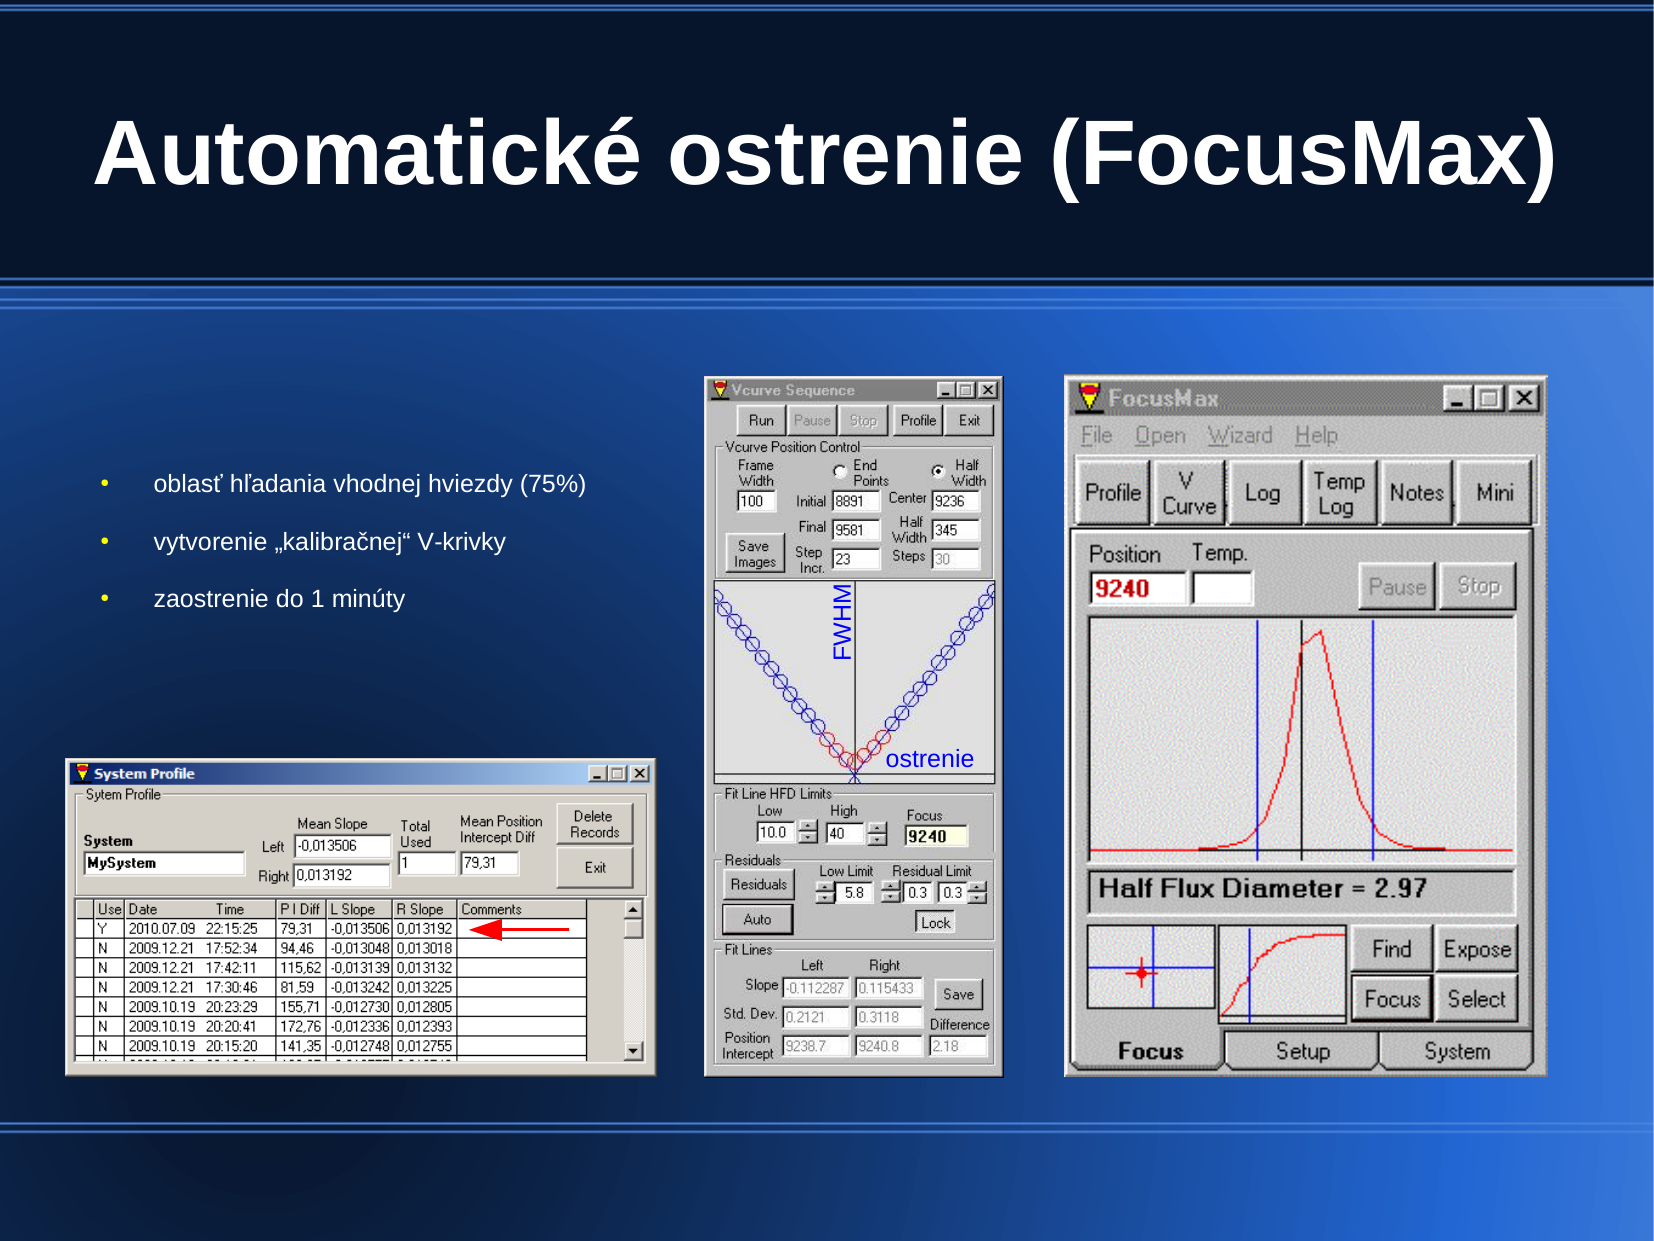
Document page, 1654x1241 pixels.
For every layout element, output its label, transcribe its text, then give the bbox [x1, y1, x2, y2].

title Automatické ostrenie (FocusMax) [82, 49, 1571, 257]
list oblasť hľadania vhodnej hviezdy (75%) vytvorenie „kalibračnej“ V-krivky zaostrenie do 1 minúty [82, 355, 809, 1043]
text_box FWHM [820, 567, 864, 677]
picture [0, 0, 1654, 1241]
text_box ostrenie [870, 737, 990, 781]
